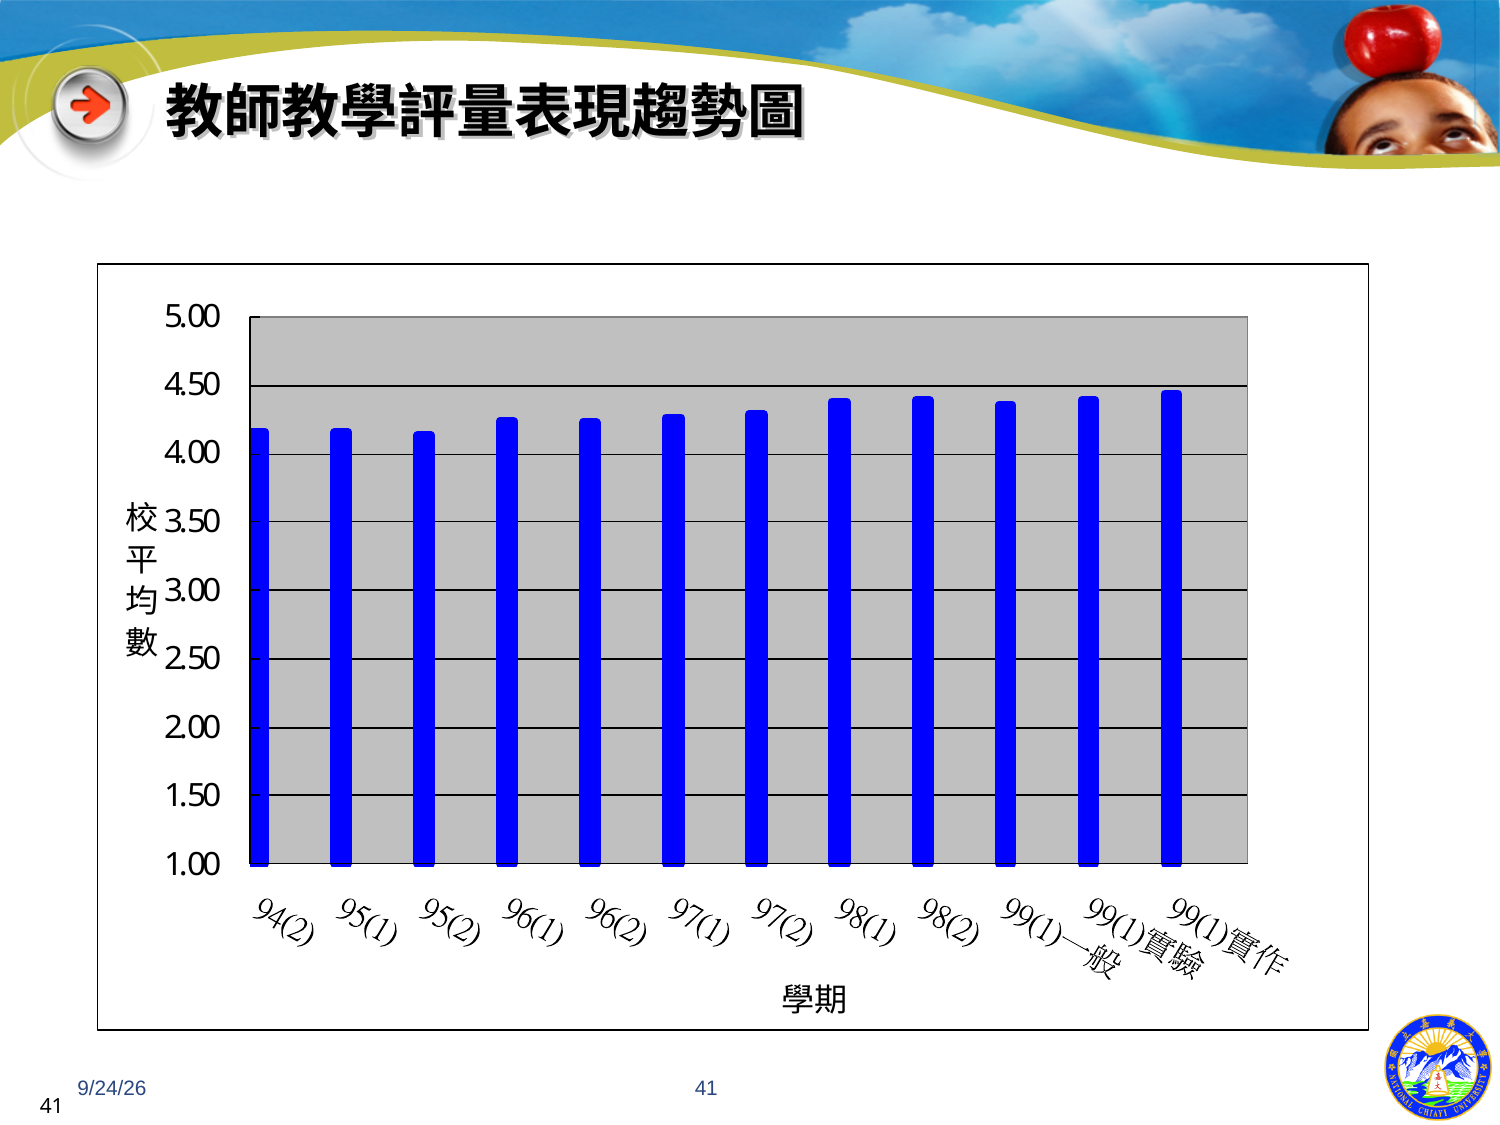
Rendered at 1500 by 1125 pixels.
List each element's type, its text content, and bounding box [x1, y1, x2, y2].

text_box [24, 1067, 376, 1125]
text_box [637, 1067, 775, 1111]
title 教師教學評量表現趨勢圖 [150, 62, 888, 155]
chart [88, 255, 1377, 1038]
